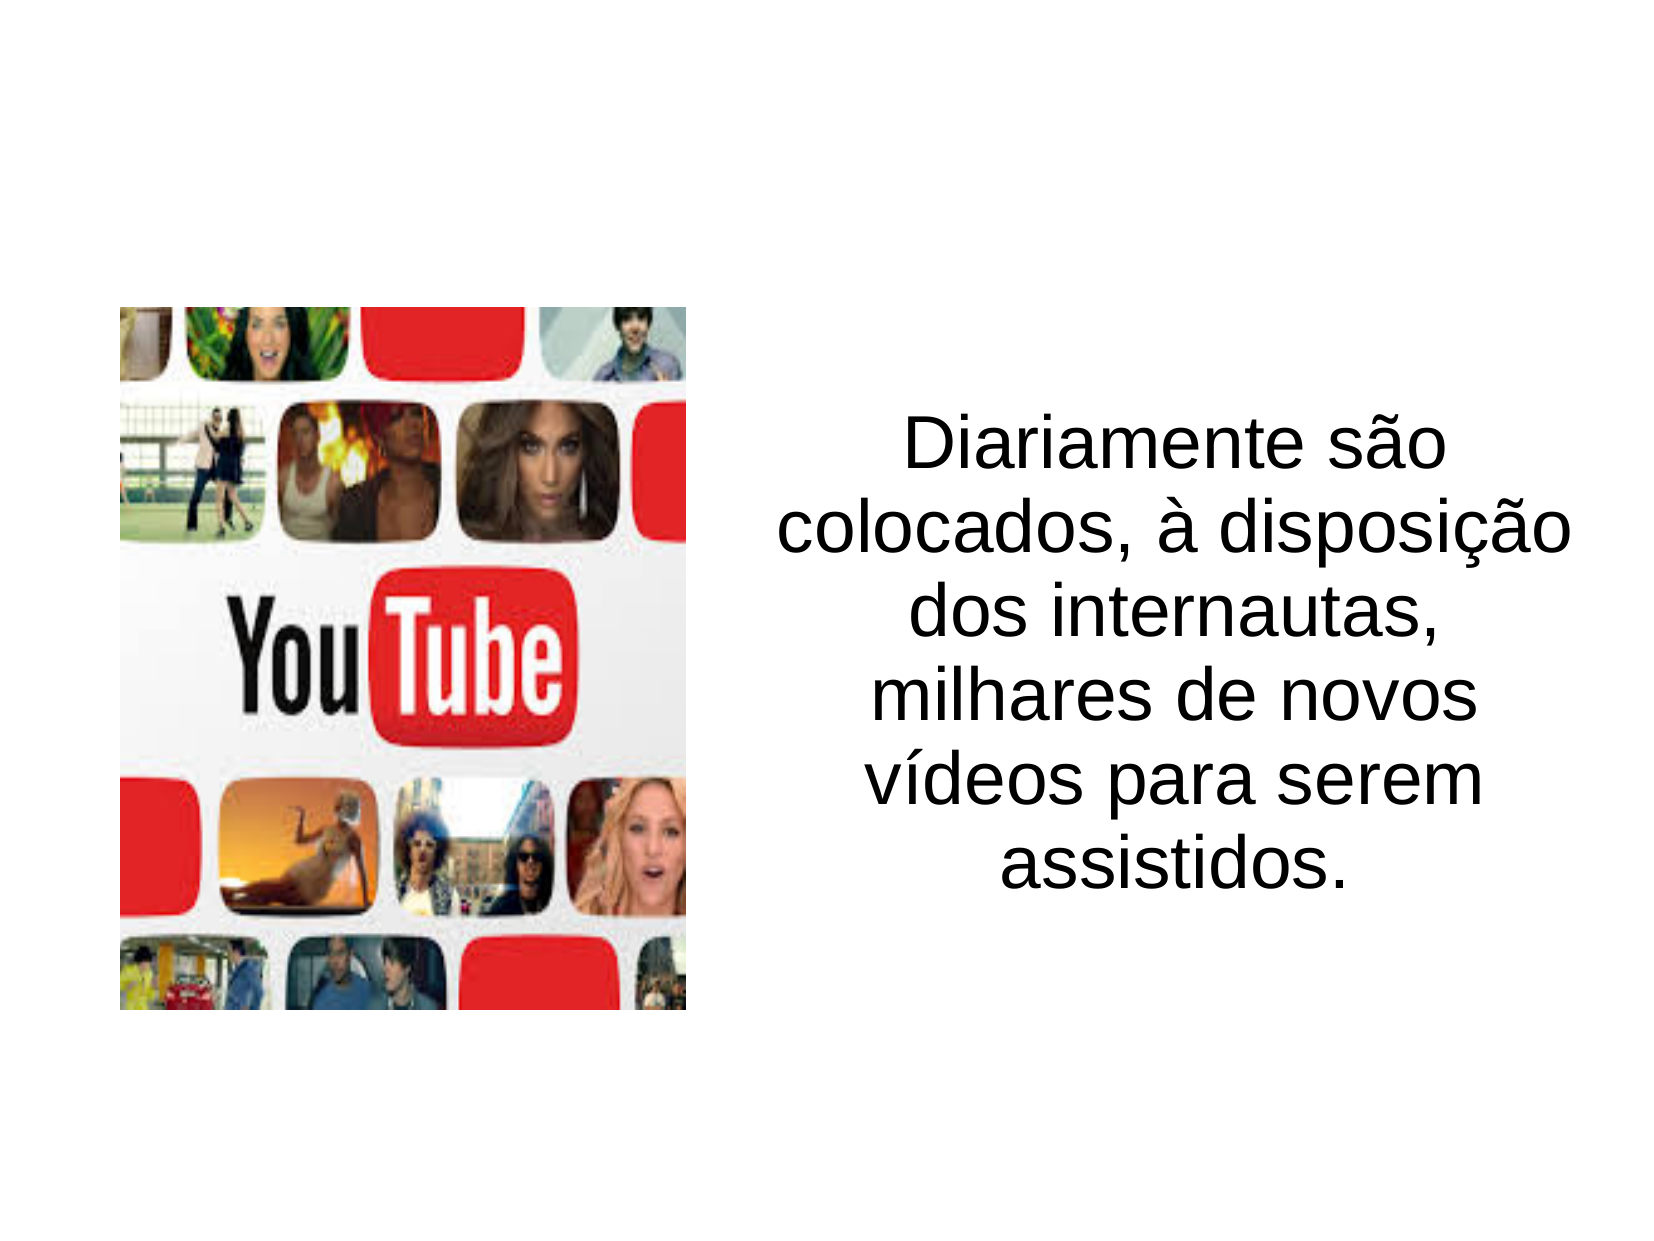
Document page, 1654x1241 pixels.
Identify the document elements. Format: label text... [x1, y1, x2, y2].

picture [120, 307, 686, 1010]
title Diariamente são colocados, à disposição dos internautas, milhares de novos vídeos para serem assistidos. [767, 295, 1583, 1010]
